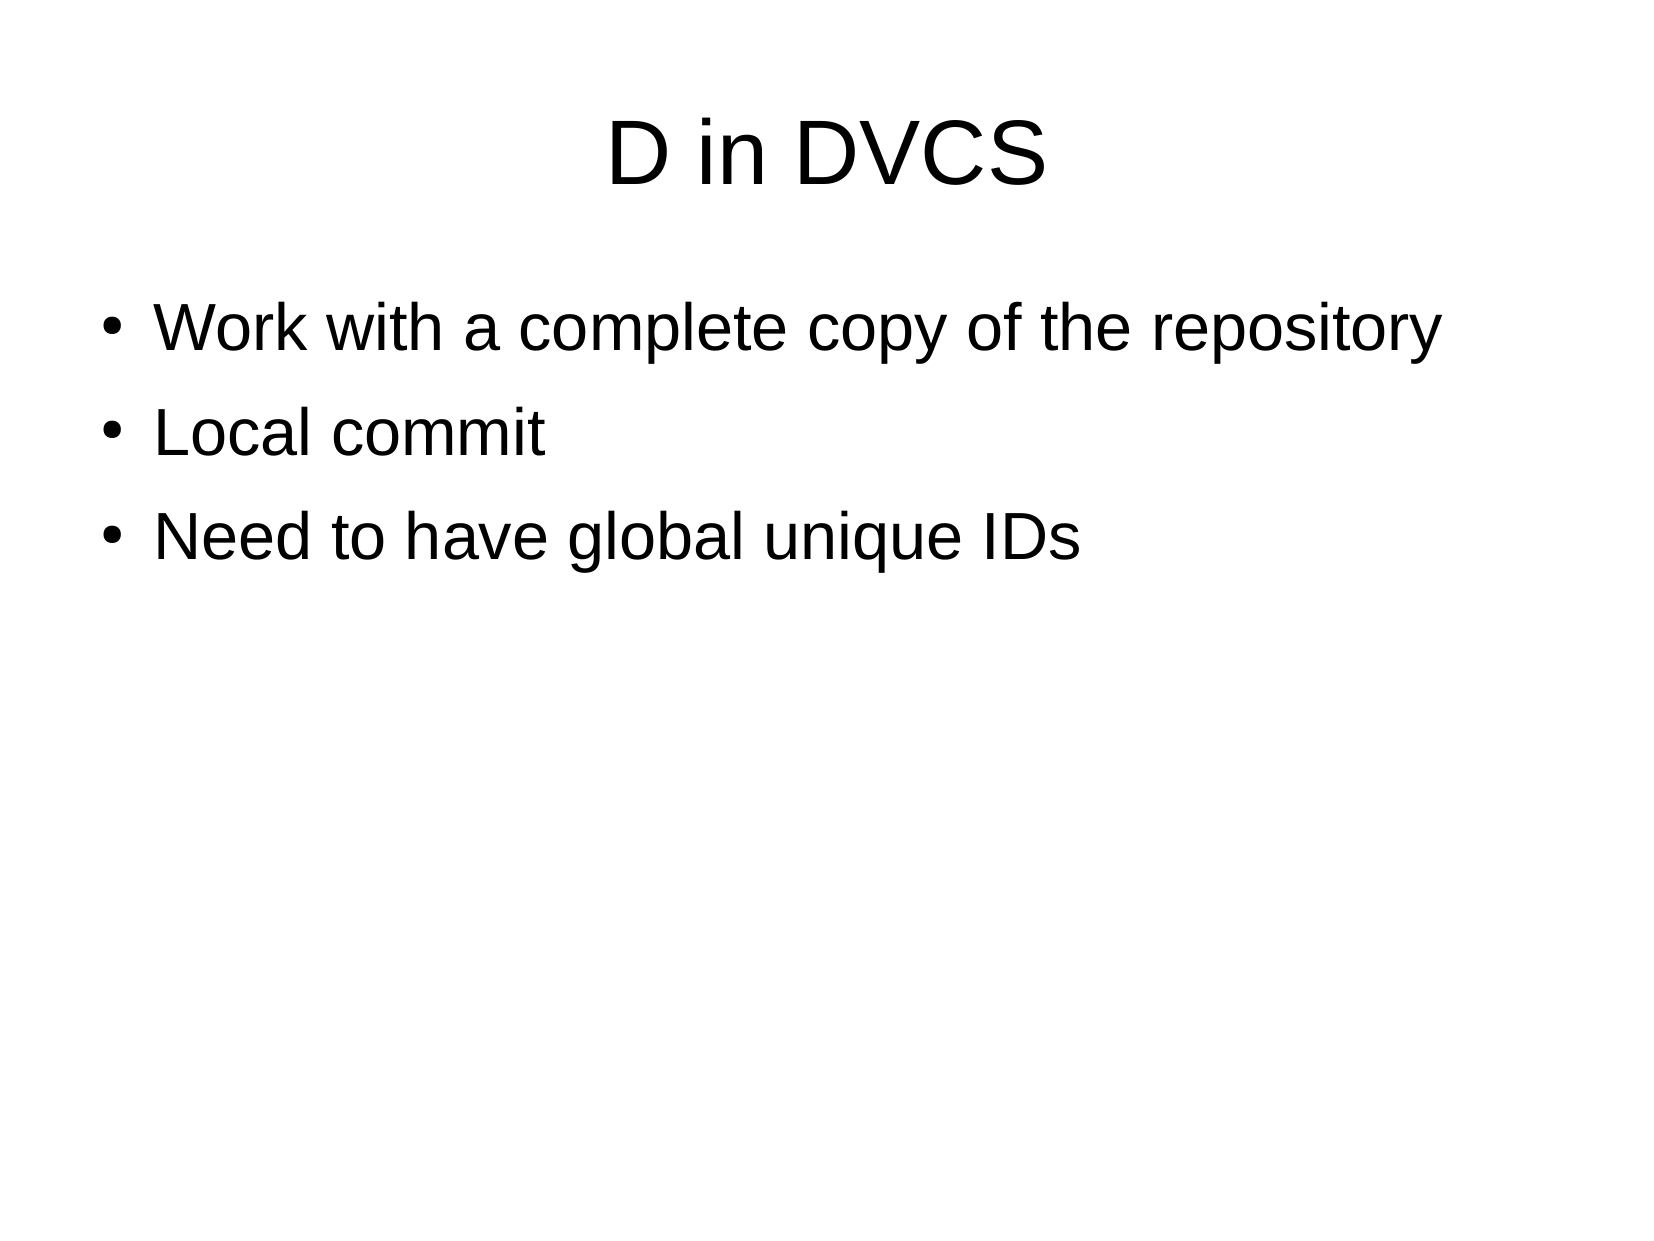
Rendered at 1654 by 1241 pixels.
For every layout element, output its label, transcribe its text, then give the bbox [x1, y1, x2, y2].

list Work with a complete copy of the repository Local commit Need to have global unique IDs [82, 290, 1538, 1010]
title D in DVCS [82, 49, 1571, 257]
